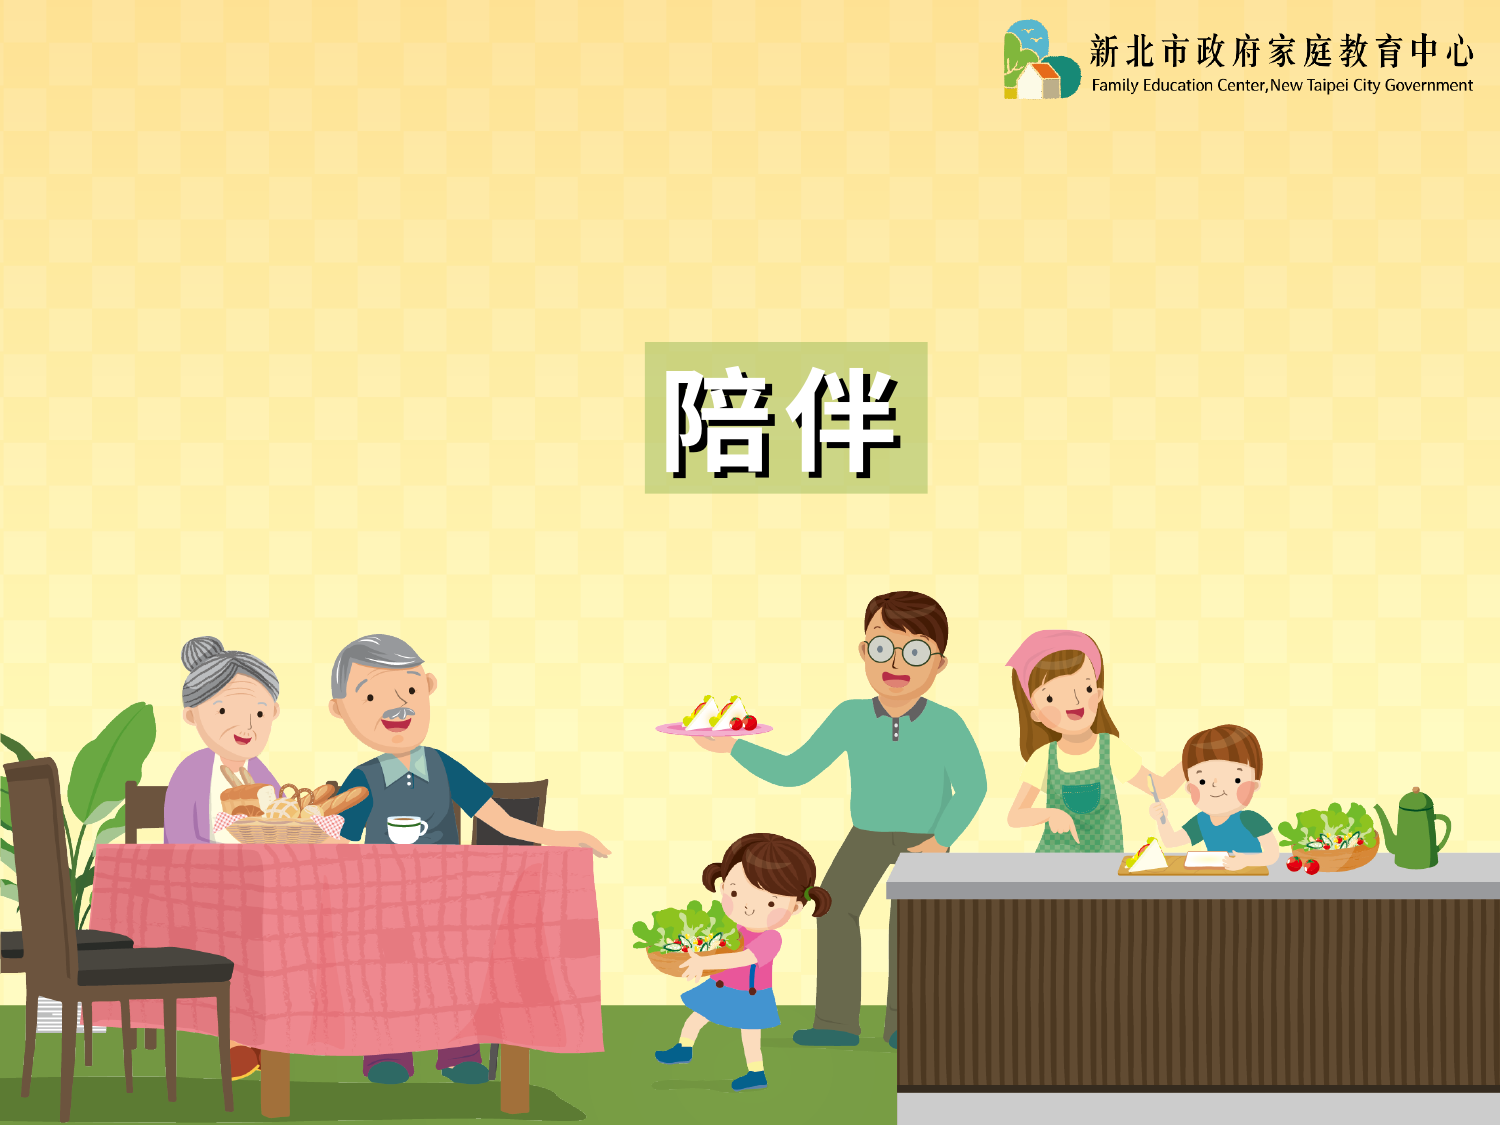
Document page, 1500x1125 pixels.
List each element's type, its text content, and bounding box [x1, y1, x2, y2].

picture [0, 550, 1500, 1125]
text_box 陪伴 [644, 342, 928, 494]
